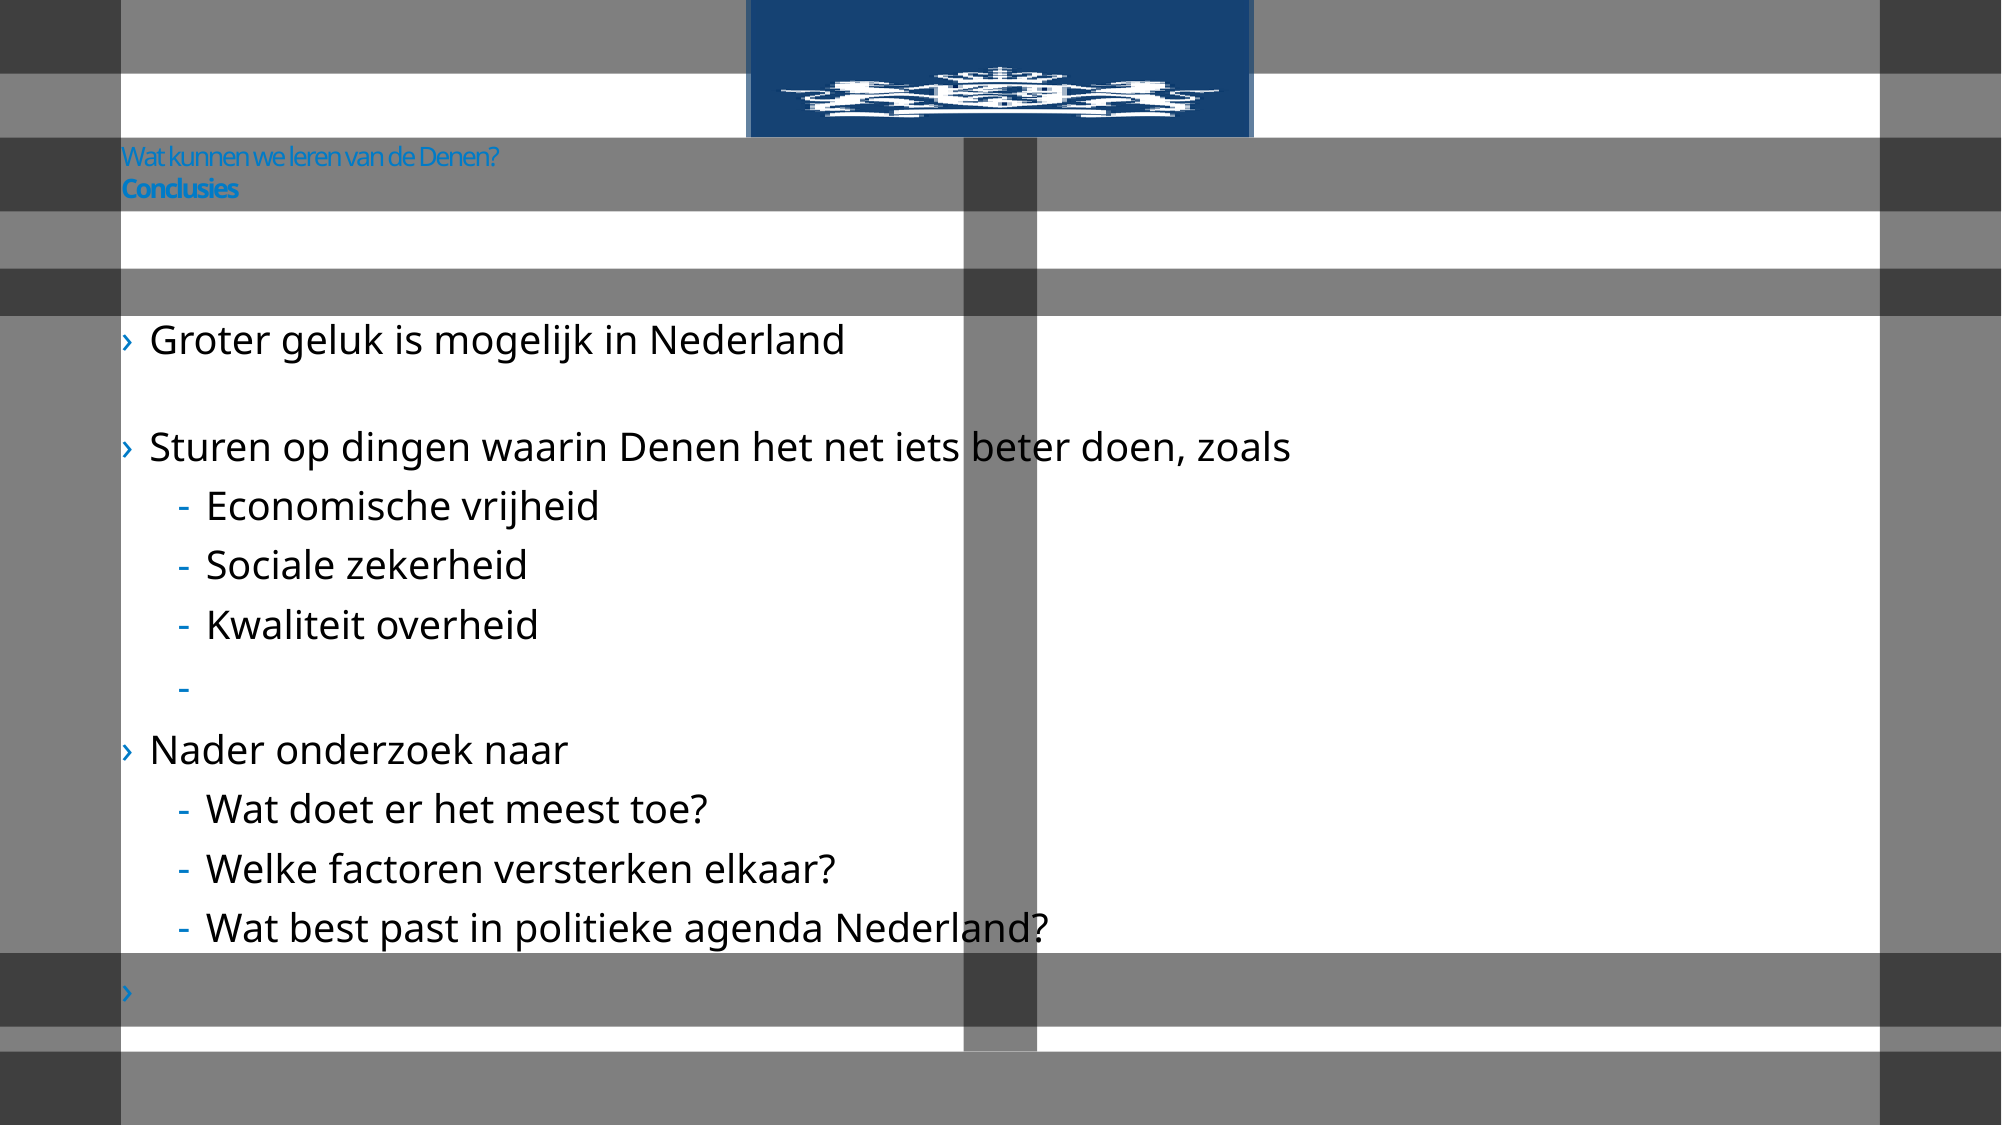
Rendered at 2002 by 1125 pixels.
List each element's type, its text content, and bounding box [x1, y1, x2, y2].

list Groter geluk is mogelijk in Nederland Sturen op dingen waarin Denen het net iets beter doen, zoals Economische vrijheid Sociale zekerheid Kwaliteit overheid Nader onderzoek naar Wat doet er het meest toe? Welke factoren versterken elkaar? Wat best past in politieke agenda Nederland? [121, 314, 1880, 952]
title Wat kunnen we leren van de Denen? Conclusies [121, 139, 1880, 205]
